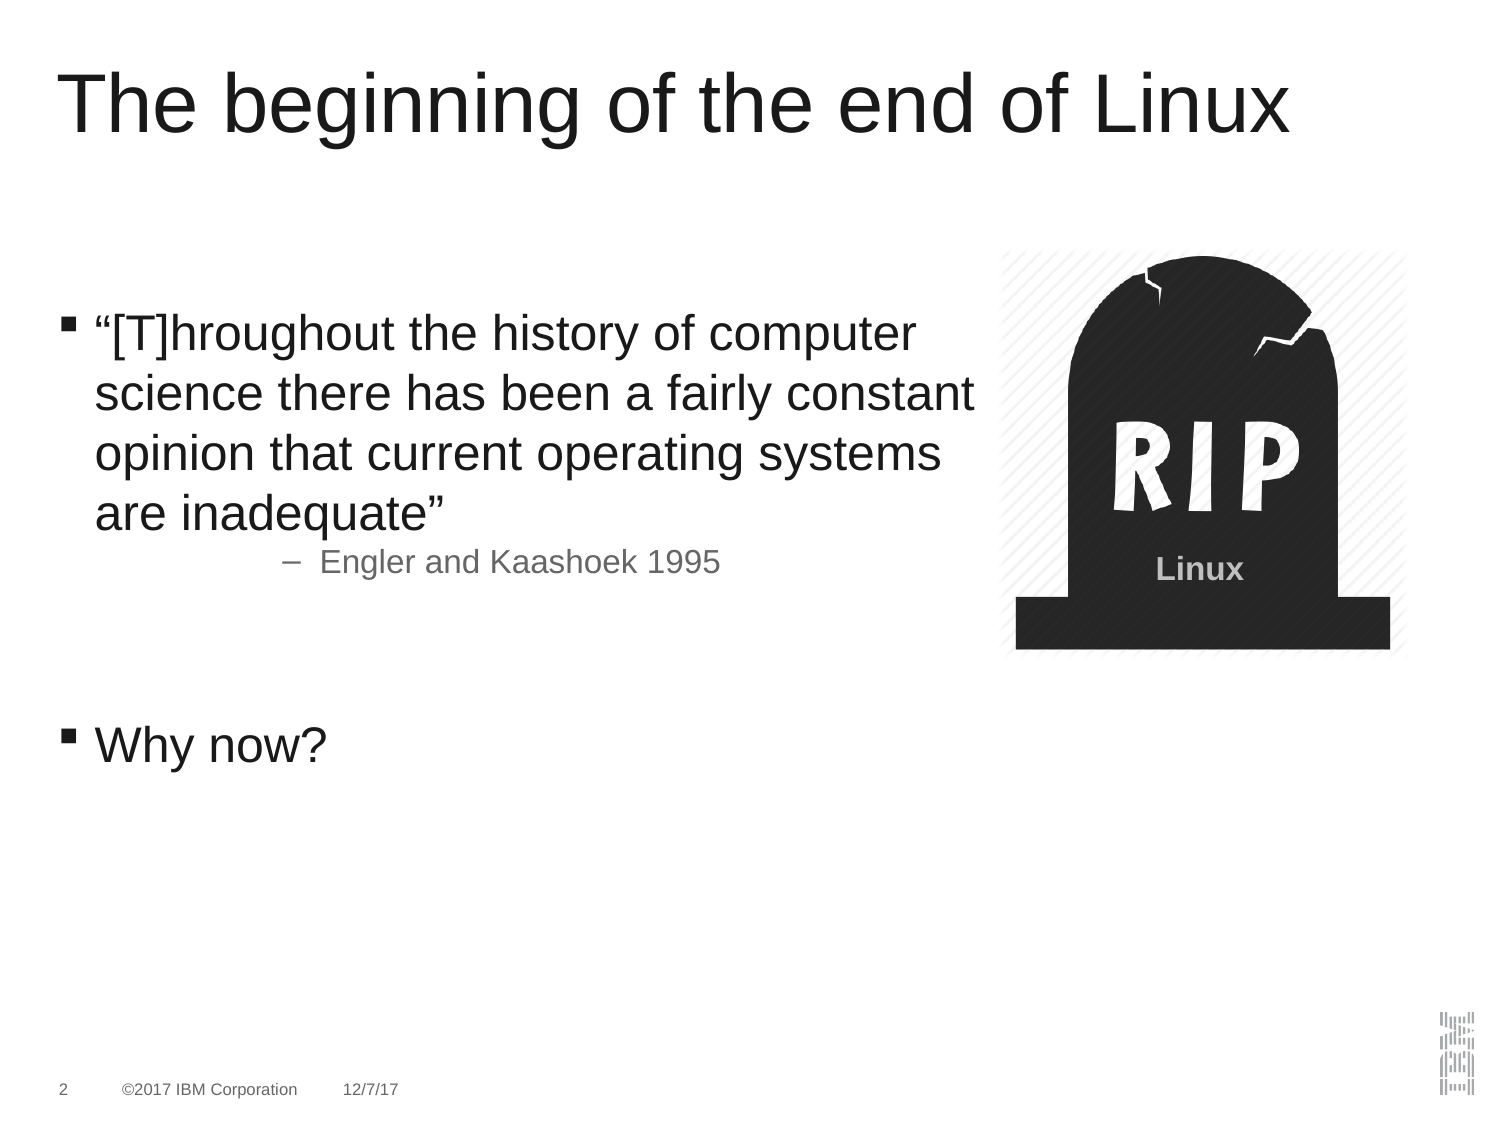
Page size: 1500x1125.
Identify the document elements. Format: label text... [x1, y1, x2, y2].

text_box “[T]hroughout the history of computer science there has been a fairly constant opinion that current operating systems are inadequate” Engler and Kaashoek 1995 [57, 300, 993, 658]
picture [1440, 1012, 1474, 1095]
picture [997, 247, 1408, 658]
text_box The beginning of the end of Linux [56, 49, 1440, 200]
text_box Why now? [57, 712, 1380, 958]
text_box Linux [1064, 547, 1335, 588]
